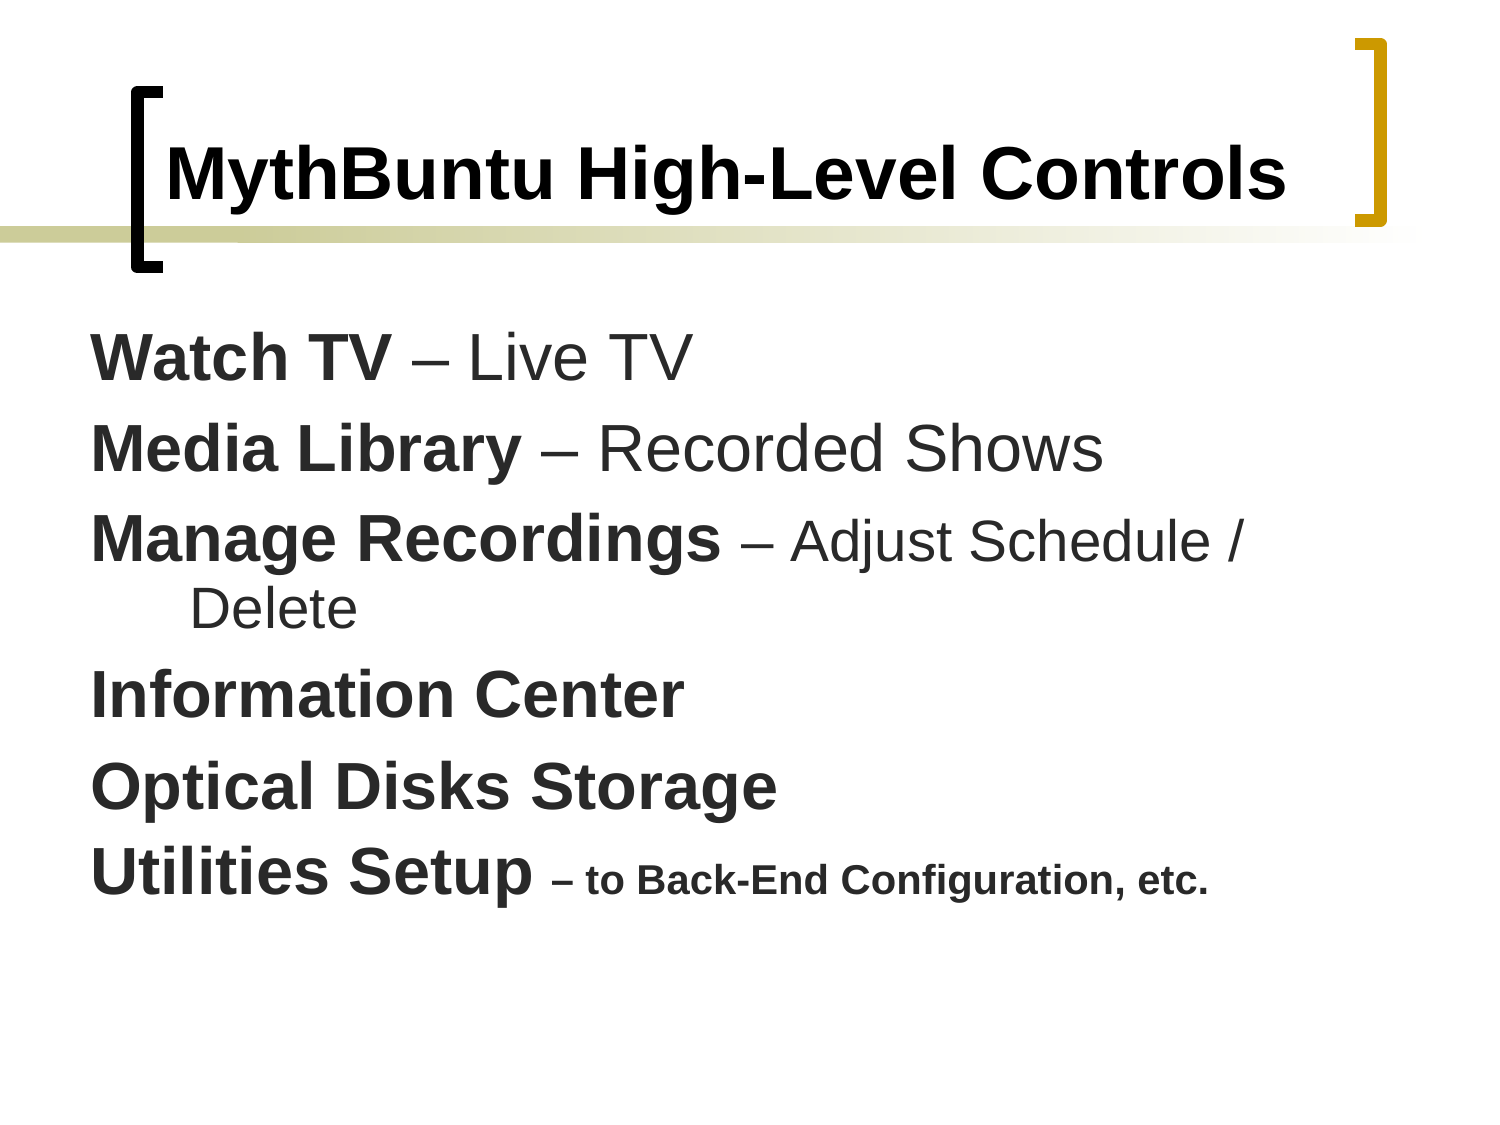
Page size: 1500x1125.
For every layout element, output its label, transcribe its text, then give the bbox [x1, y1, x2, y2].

title MythBuntu High-Level Controls [149, 112, 1325, 236]
list Watch TV – Live TV Media Library – Recorded Shows Manage Recordings – Adjust Schedule / Delete Information Center Optical Disks Storage Utilities Setup – to Back-End Configuration, etc. [74, 312, 1400, 992]
